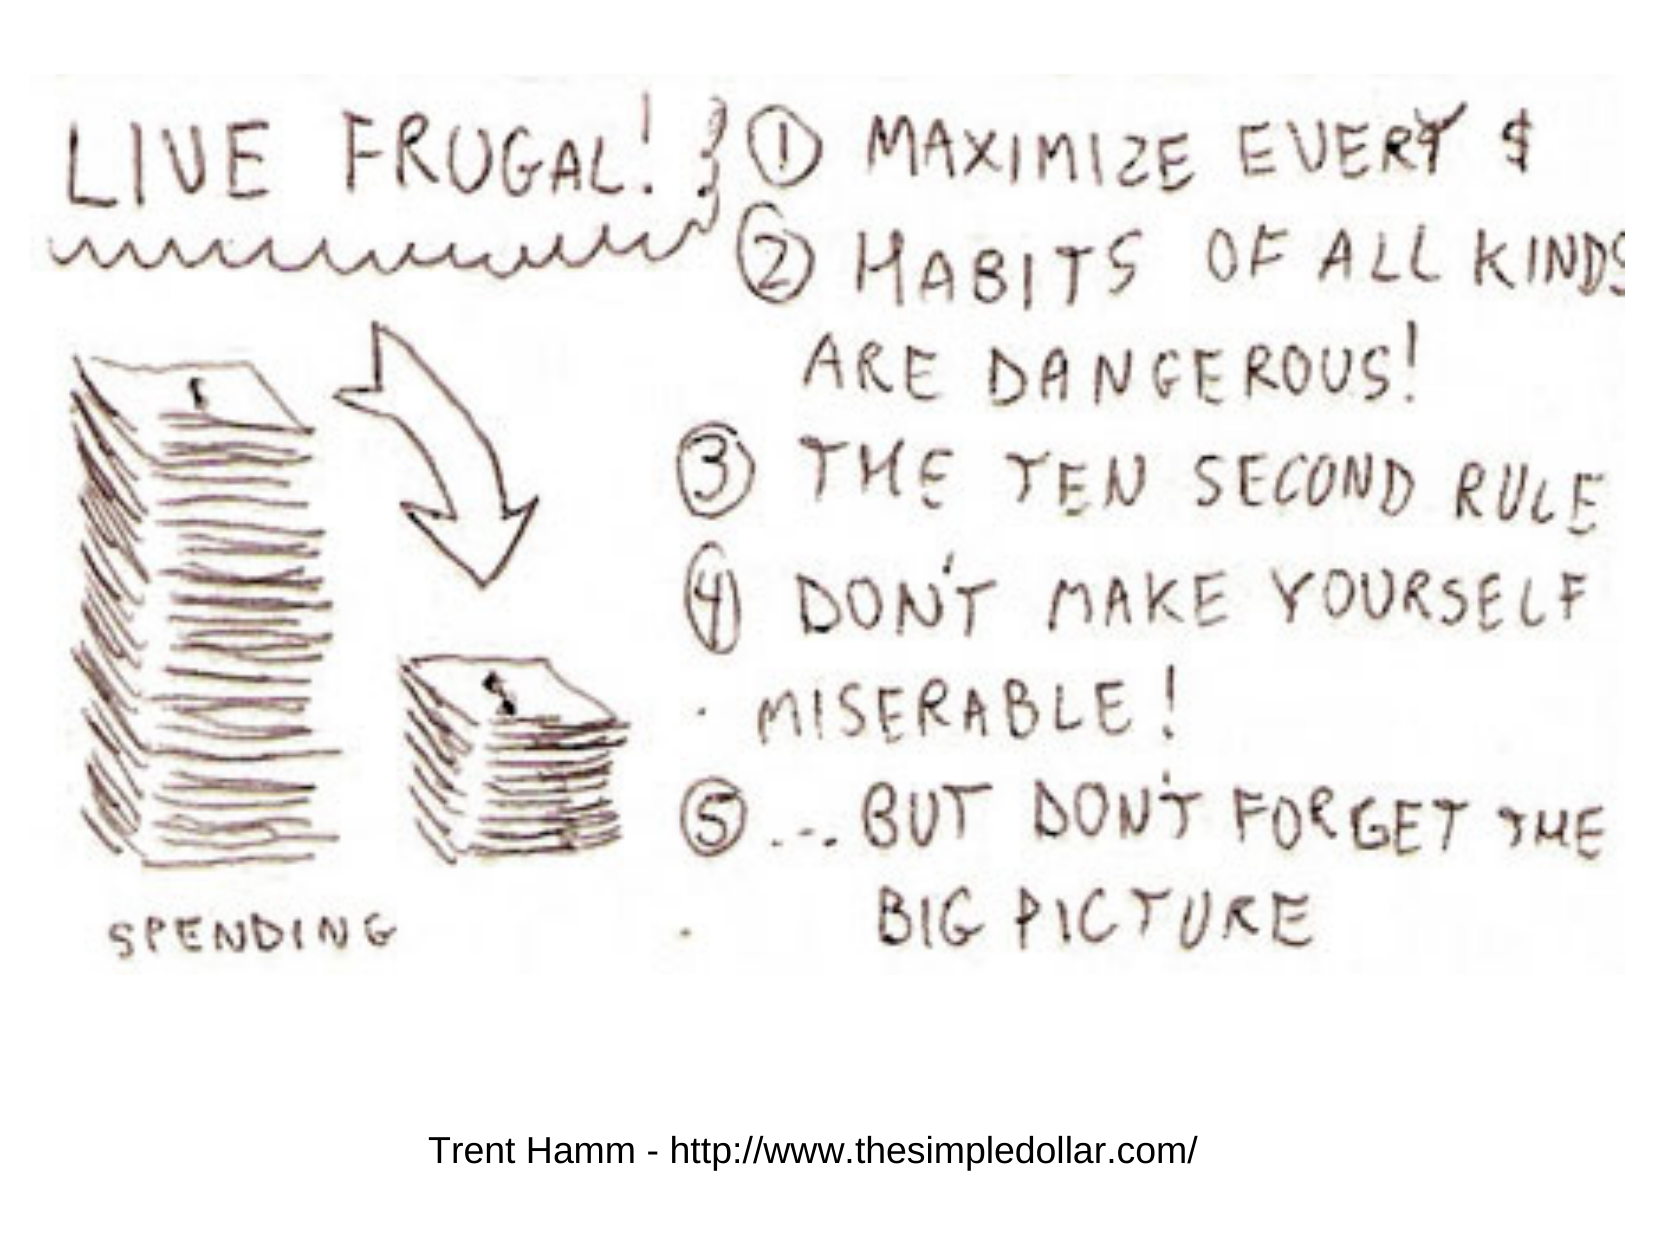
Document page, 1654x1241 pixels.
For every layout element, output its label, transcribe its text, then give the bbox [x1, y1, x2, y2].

text_box Trent Hamm - http://www.thesimpledollar.com/ [413, 1122, 1214, 1179]
picture [29, 74, 1625, 975]
